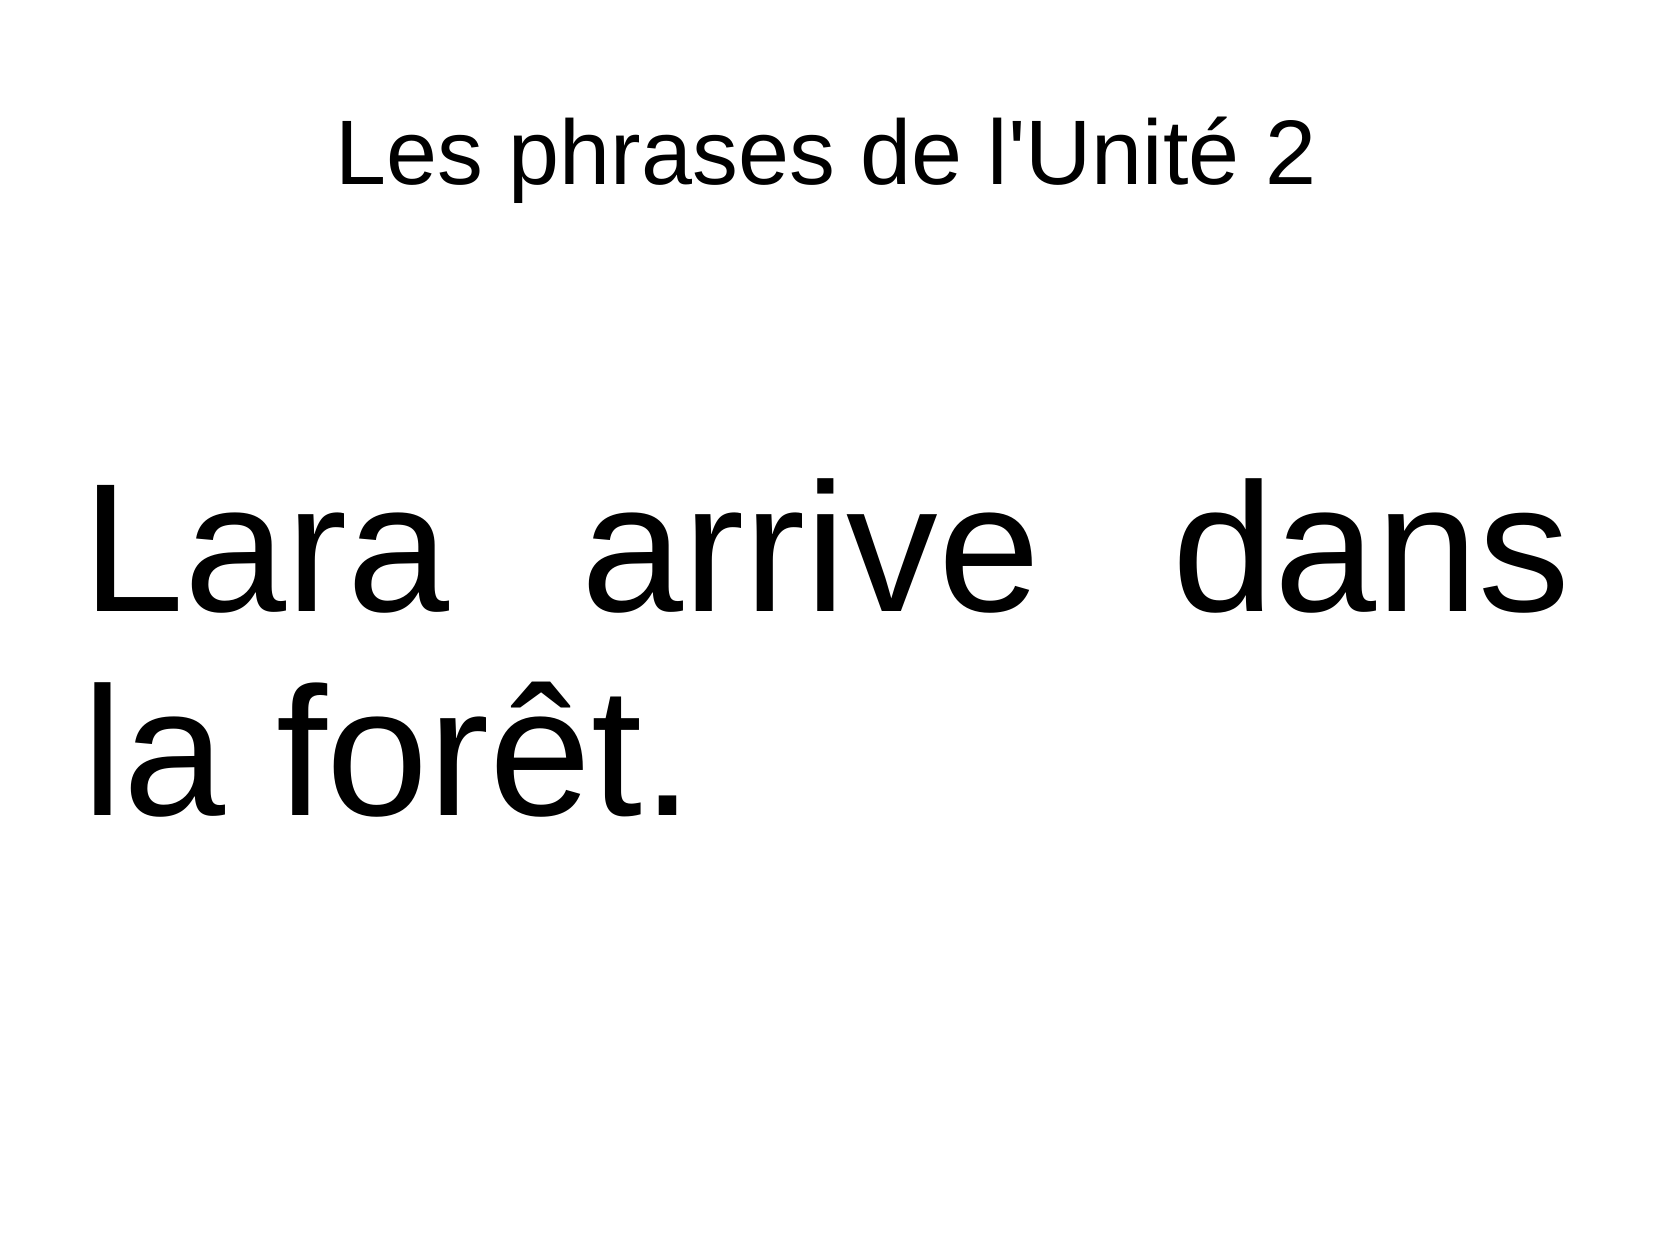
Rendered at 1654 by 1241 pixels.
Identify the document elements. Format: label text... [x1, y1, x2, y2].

subtitle Lara arrive dans la forêt. [82, 290, 1571, 1010]
title Les phrases de l'Unité 2 [82, 49, 1571, 257]
